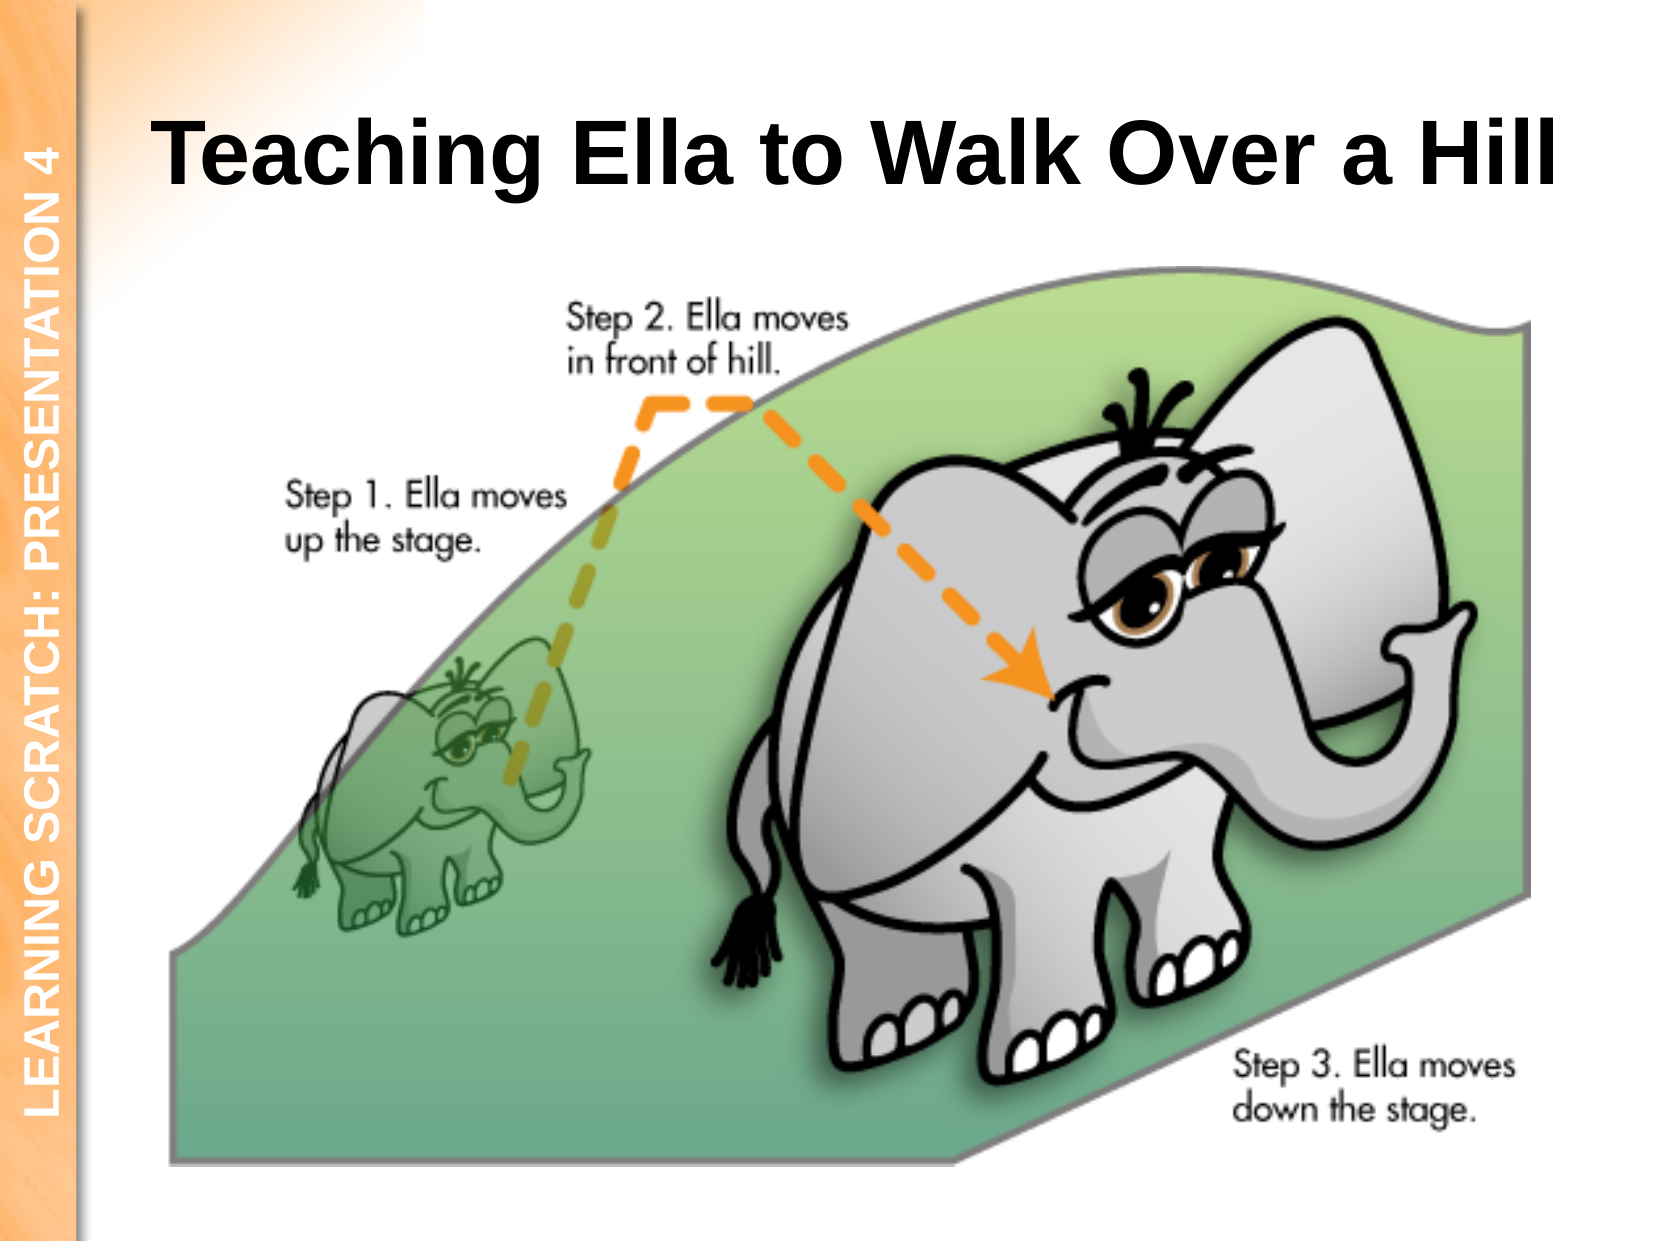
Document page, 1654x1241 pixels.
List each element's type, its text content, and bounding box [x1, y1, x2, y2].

picture [0, 0, 1531, 1241]
title Teaching Ella to Walk Over a Hill [112, 56, 1600, 250]
